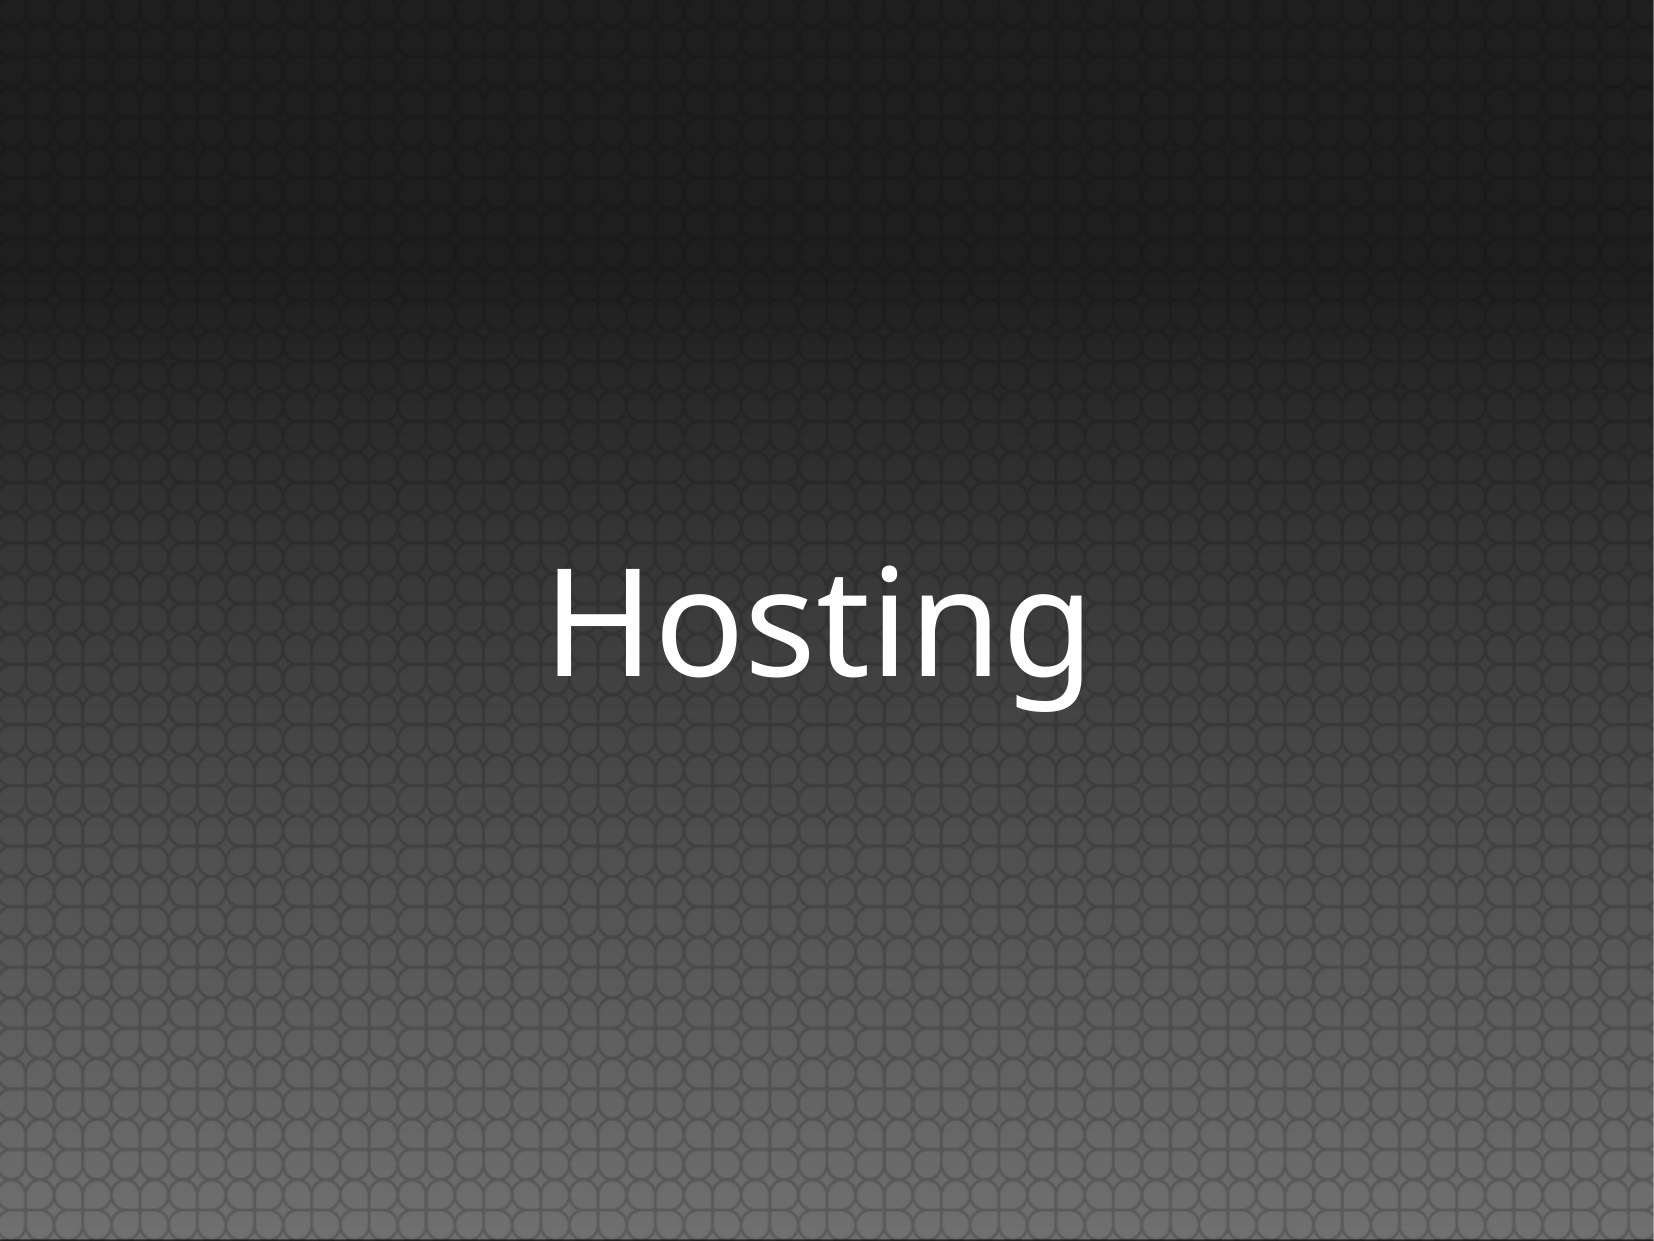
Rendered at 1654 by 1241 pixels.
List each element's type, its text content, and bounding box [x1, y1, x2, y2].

title Hosting [75, 525, 1564, 713]
picture [0, 0, 1654, 1241]
